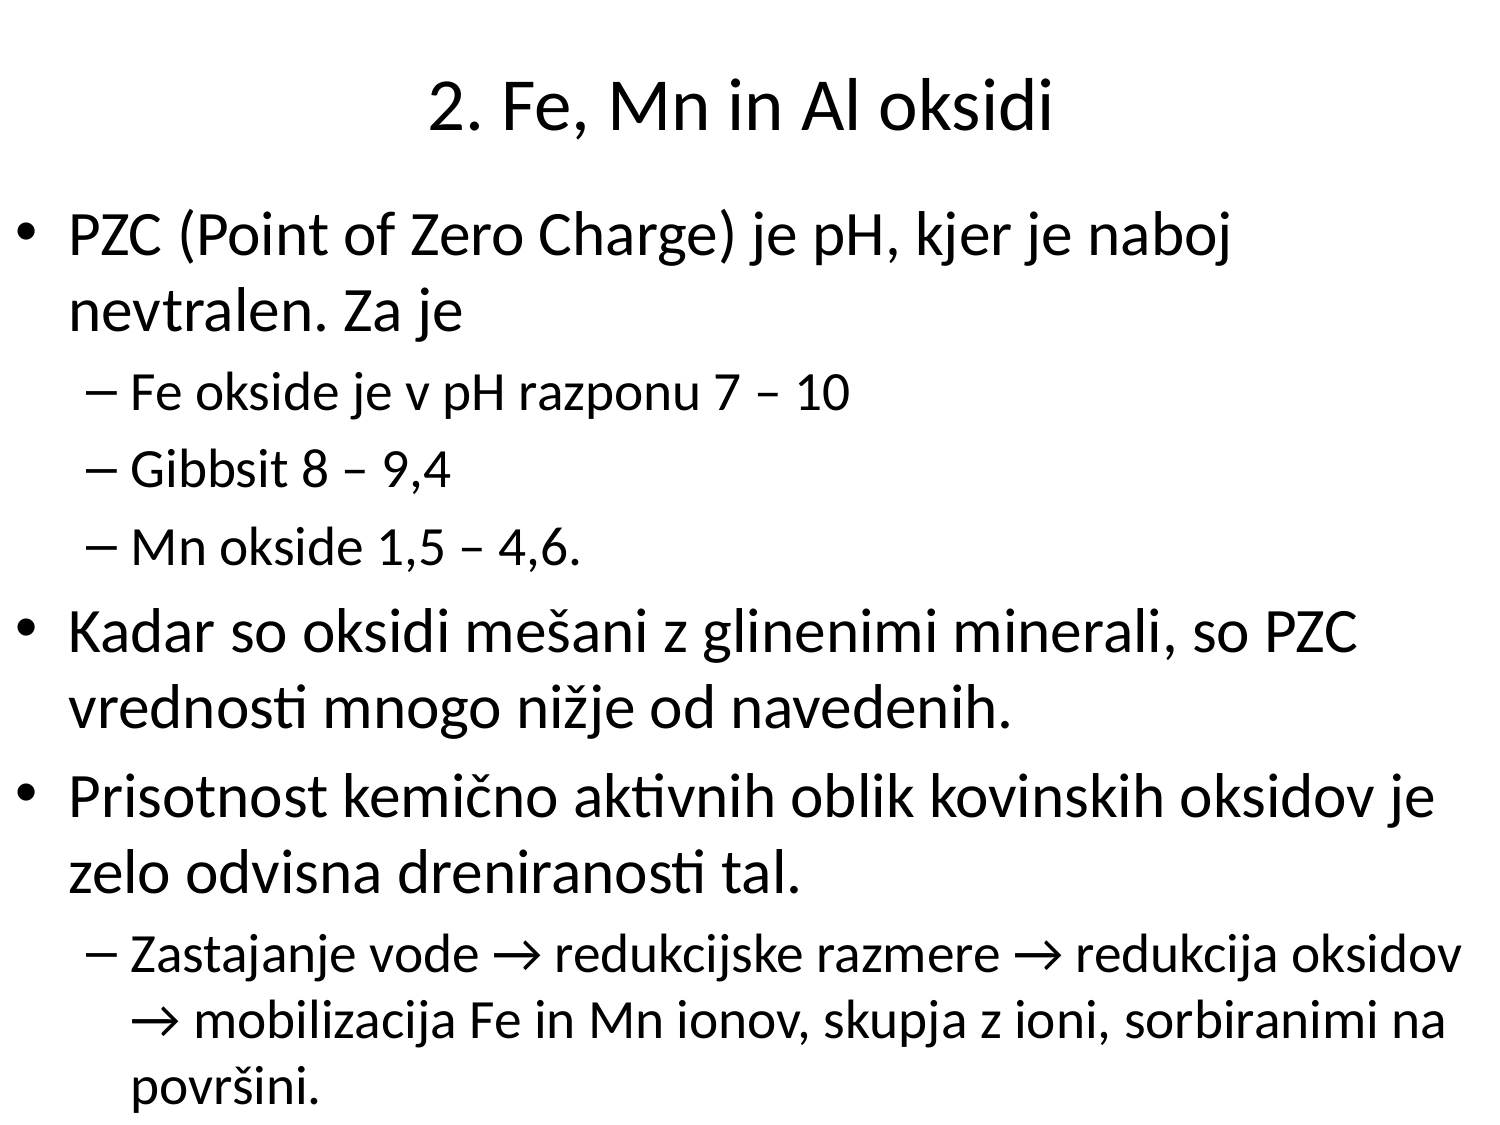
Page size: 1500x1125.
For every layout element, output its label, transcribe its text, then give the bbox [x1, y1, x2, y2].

list PZC (Point of Zero Charge) je pH, kjer je naboj nevtralen. Za je Fe okside je v pH razponu 7 – 10 Gibbsit 8 – 9,4 Mn okside 1,5 – 4,6. Kadar so oksidi mešani z glinenimi minerali, so PZC vrednosti mnogo nižje od navedenih. Prisotnost kemično aktivnih oblik kovinskih oksidov je zelo odvisna dreniranosti tal. Zastajanje vode → redukcijske razmere → redukcija oksidov → mobilizacija Fe in Mn ionov, skupja z ioni, sorbiranimi na površini. [0, 184, 1500, 1125]
title 2. Fe, Mn in Al oksidi [76, 0, 1427, 184]
